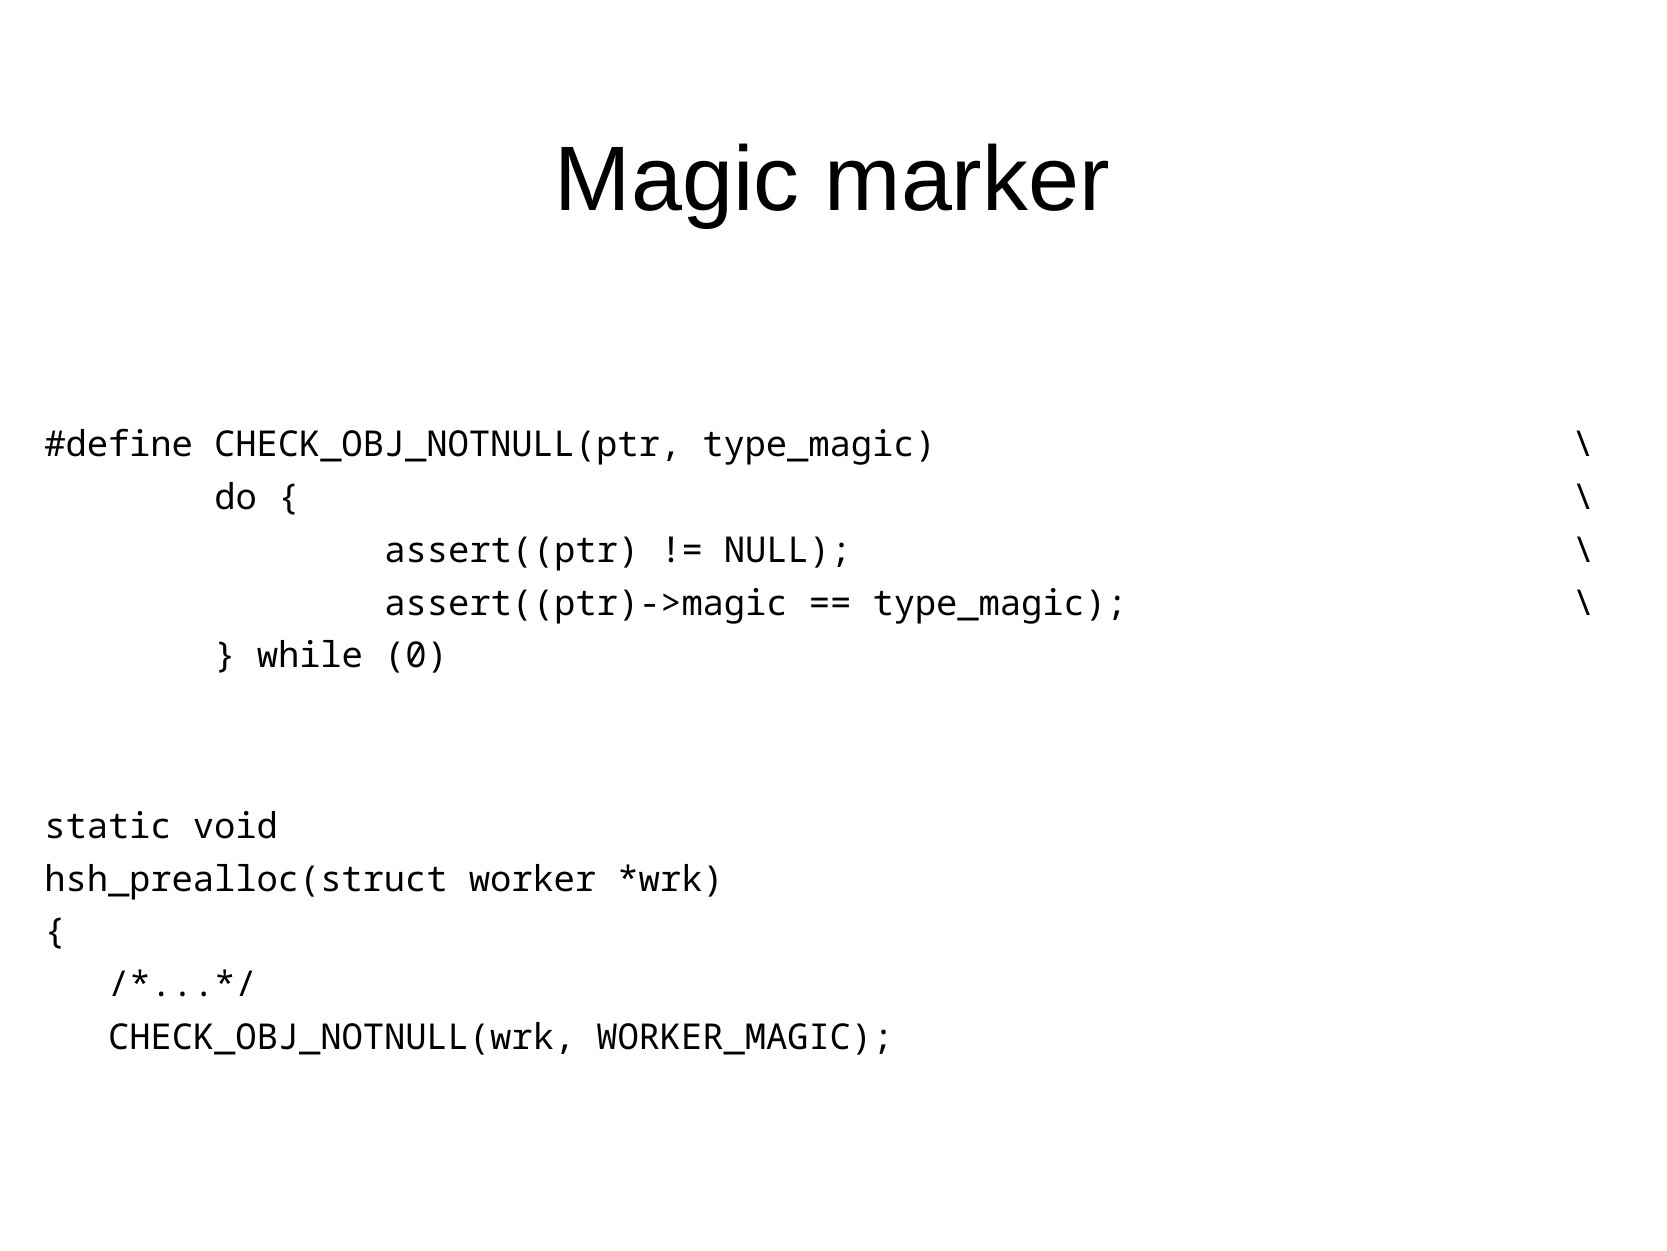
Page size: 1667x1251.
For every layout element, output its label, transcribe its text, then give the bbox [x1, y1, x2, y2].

list #define CHECK_OBJ_NOTNULL(ptr, type_magic) \ do { \ assert((ptr) != NULL); \ assert((ptr)->magic == type_magic); \ } while (0) static void hsh_prealloc(struct worker *wrk) { /*...*/ CHECK_OBJ_NOTNULL(wrk, WORKER_MAGIC); [29, 360, 1667, 1086]
title Magic marker [124, 110, 1541, 319]
